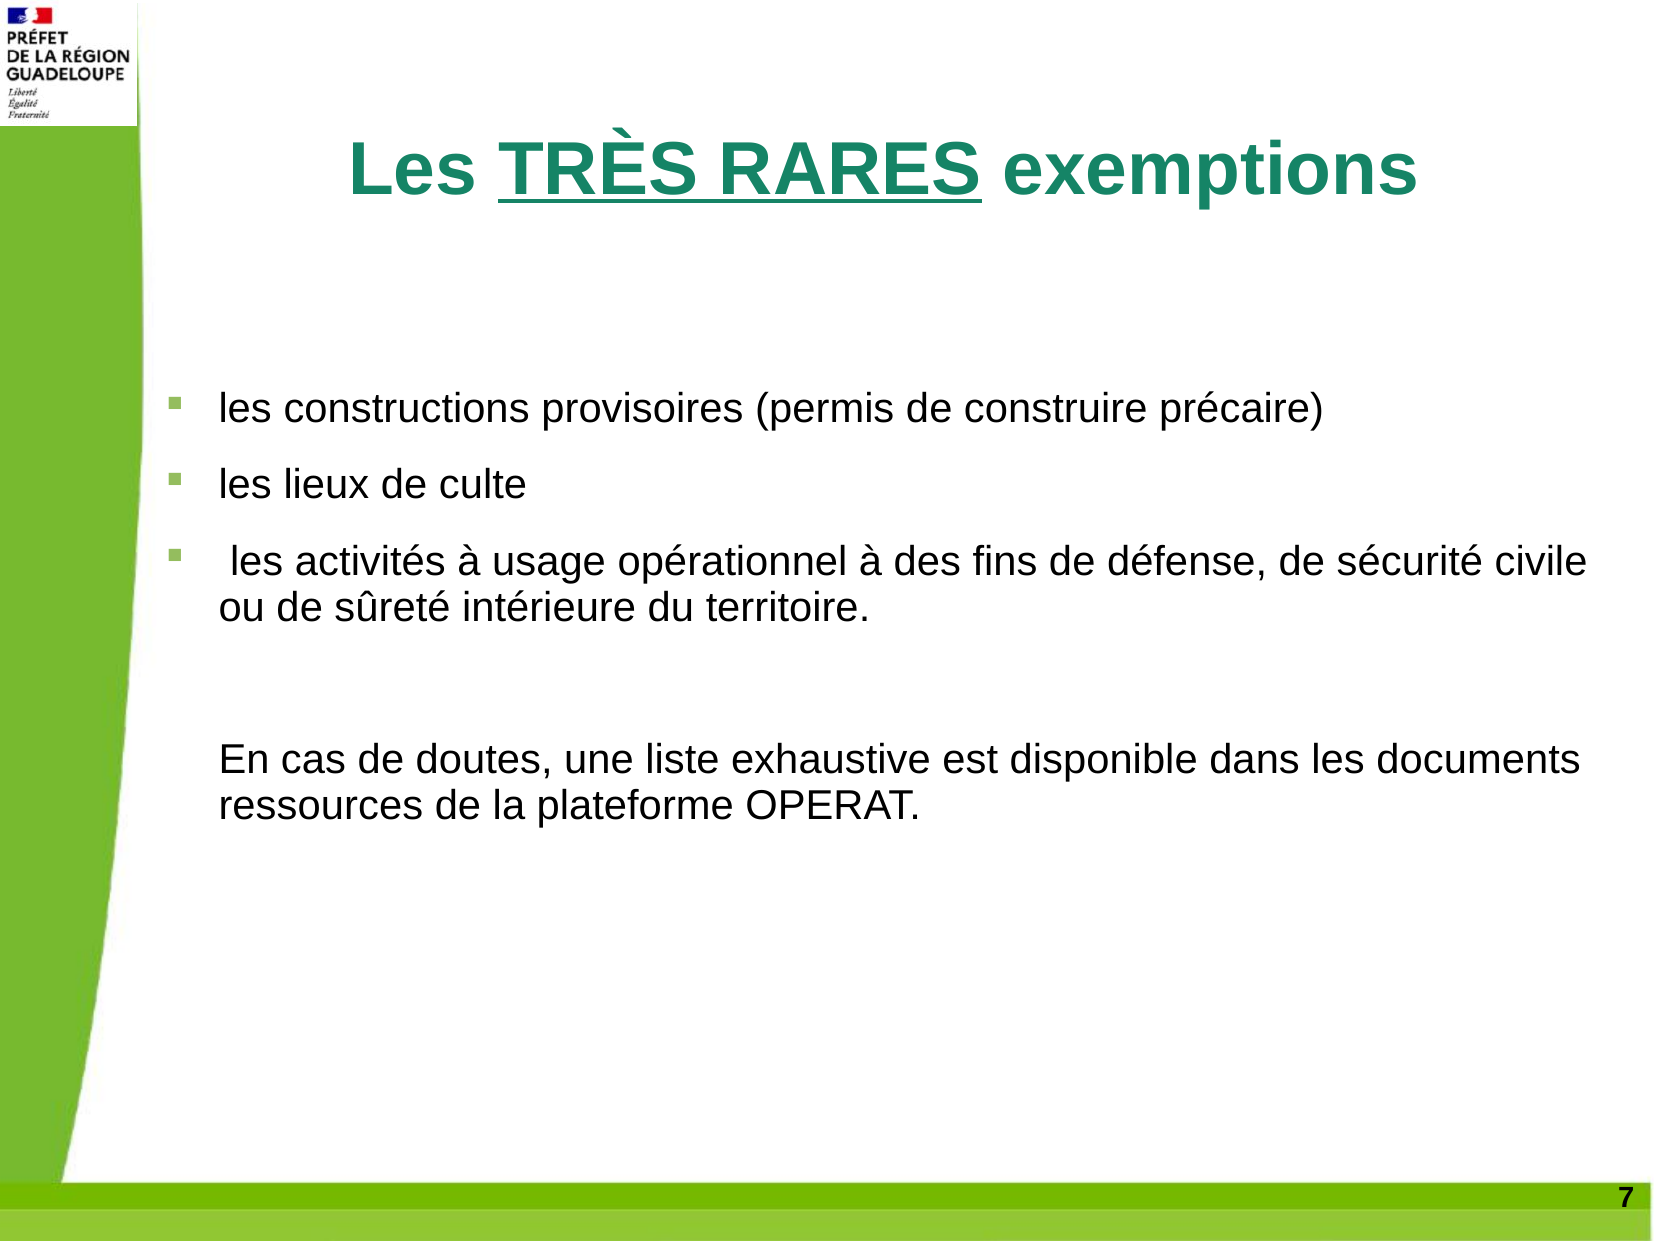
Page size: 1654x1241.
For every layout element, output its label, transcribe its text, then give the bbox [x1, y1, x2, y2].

picture [0, 0, 1654, 1241]
list les constructions provisoires (permis de construire précaire) les lieux de culte les activités à usage opérationnel à des fins de défense, de sécurité civile ou de sûreté intérieure du territoire. En cas de doutes, une liste exhaustive est disponible dans les documents ressources de la plateforme OPERAT. [147, 385, 1625, 1105]
title Les TRÈS RARES exemptions [147, 59, 1620, 278]
